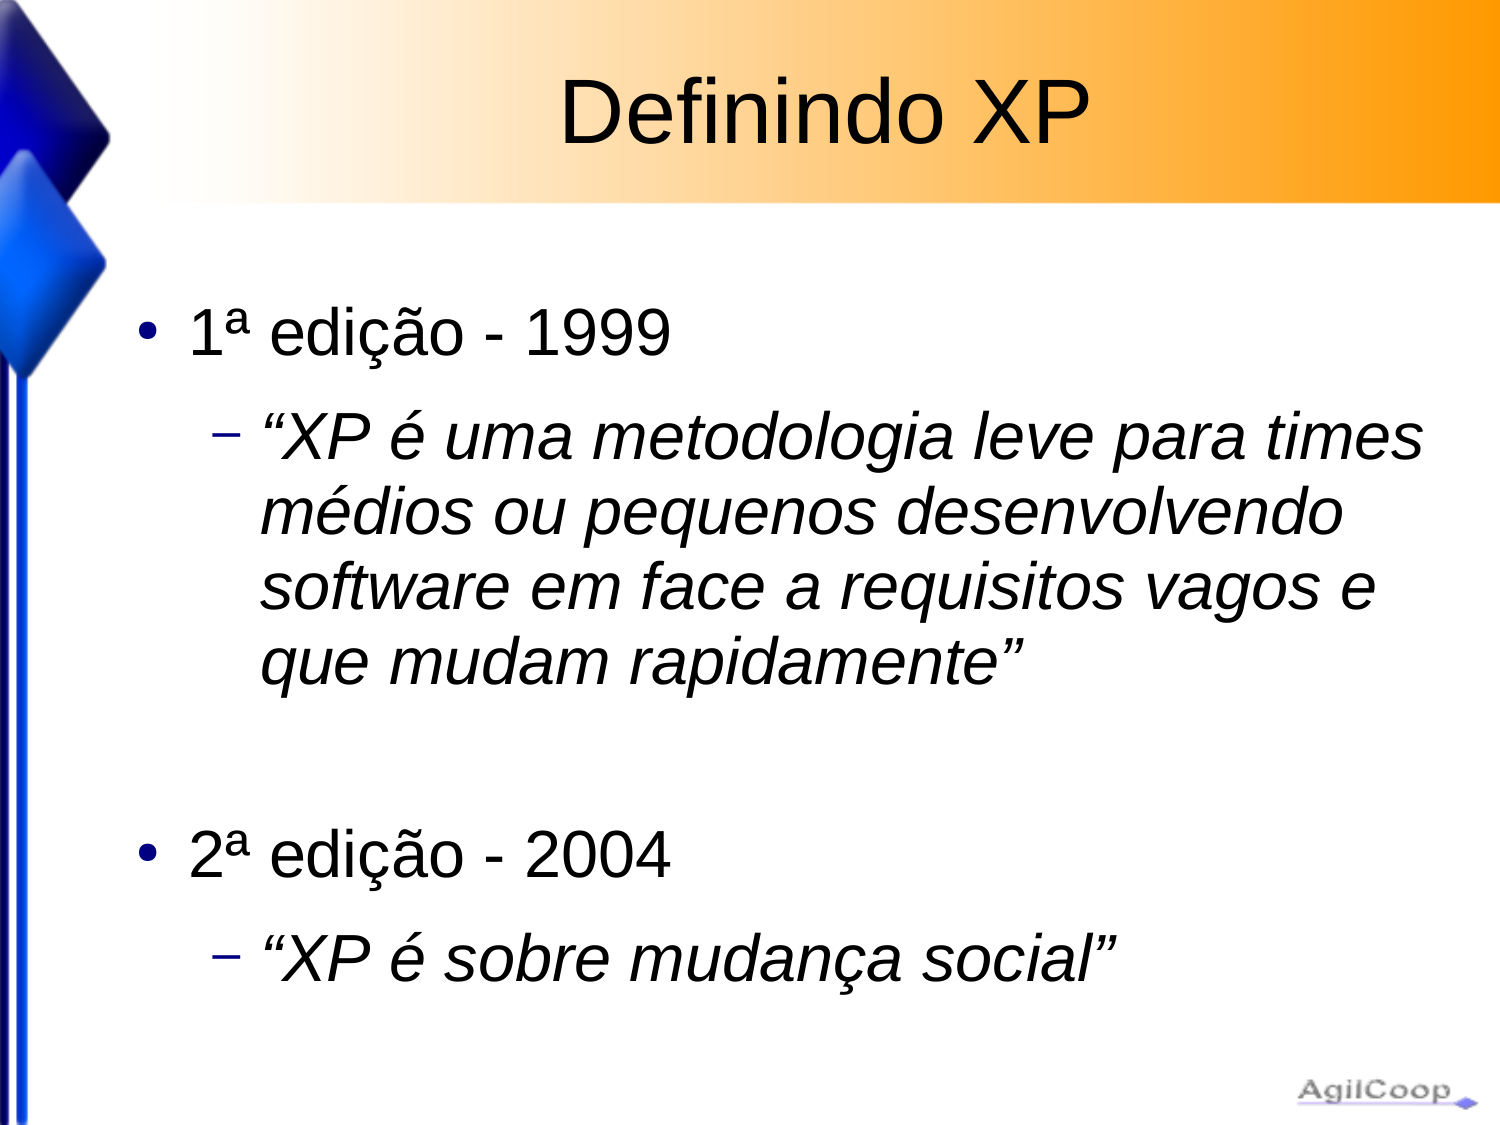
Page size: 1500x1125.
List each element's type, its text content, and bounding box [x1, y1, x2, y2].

title Definindo XP [82, 8, 1500, 216]
picture [0, 0, 1500, 1125]
list 1ª edição - 1999 “XP é uma metodologia leve para times médios ou pequenos desenvolvendo software em face a requisitos vagos e que mudam rapidamente” 2ª edição - 2004 “XP é sobre mudança social” [118, 295, 1477, 1123]
